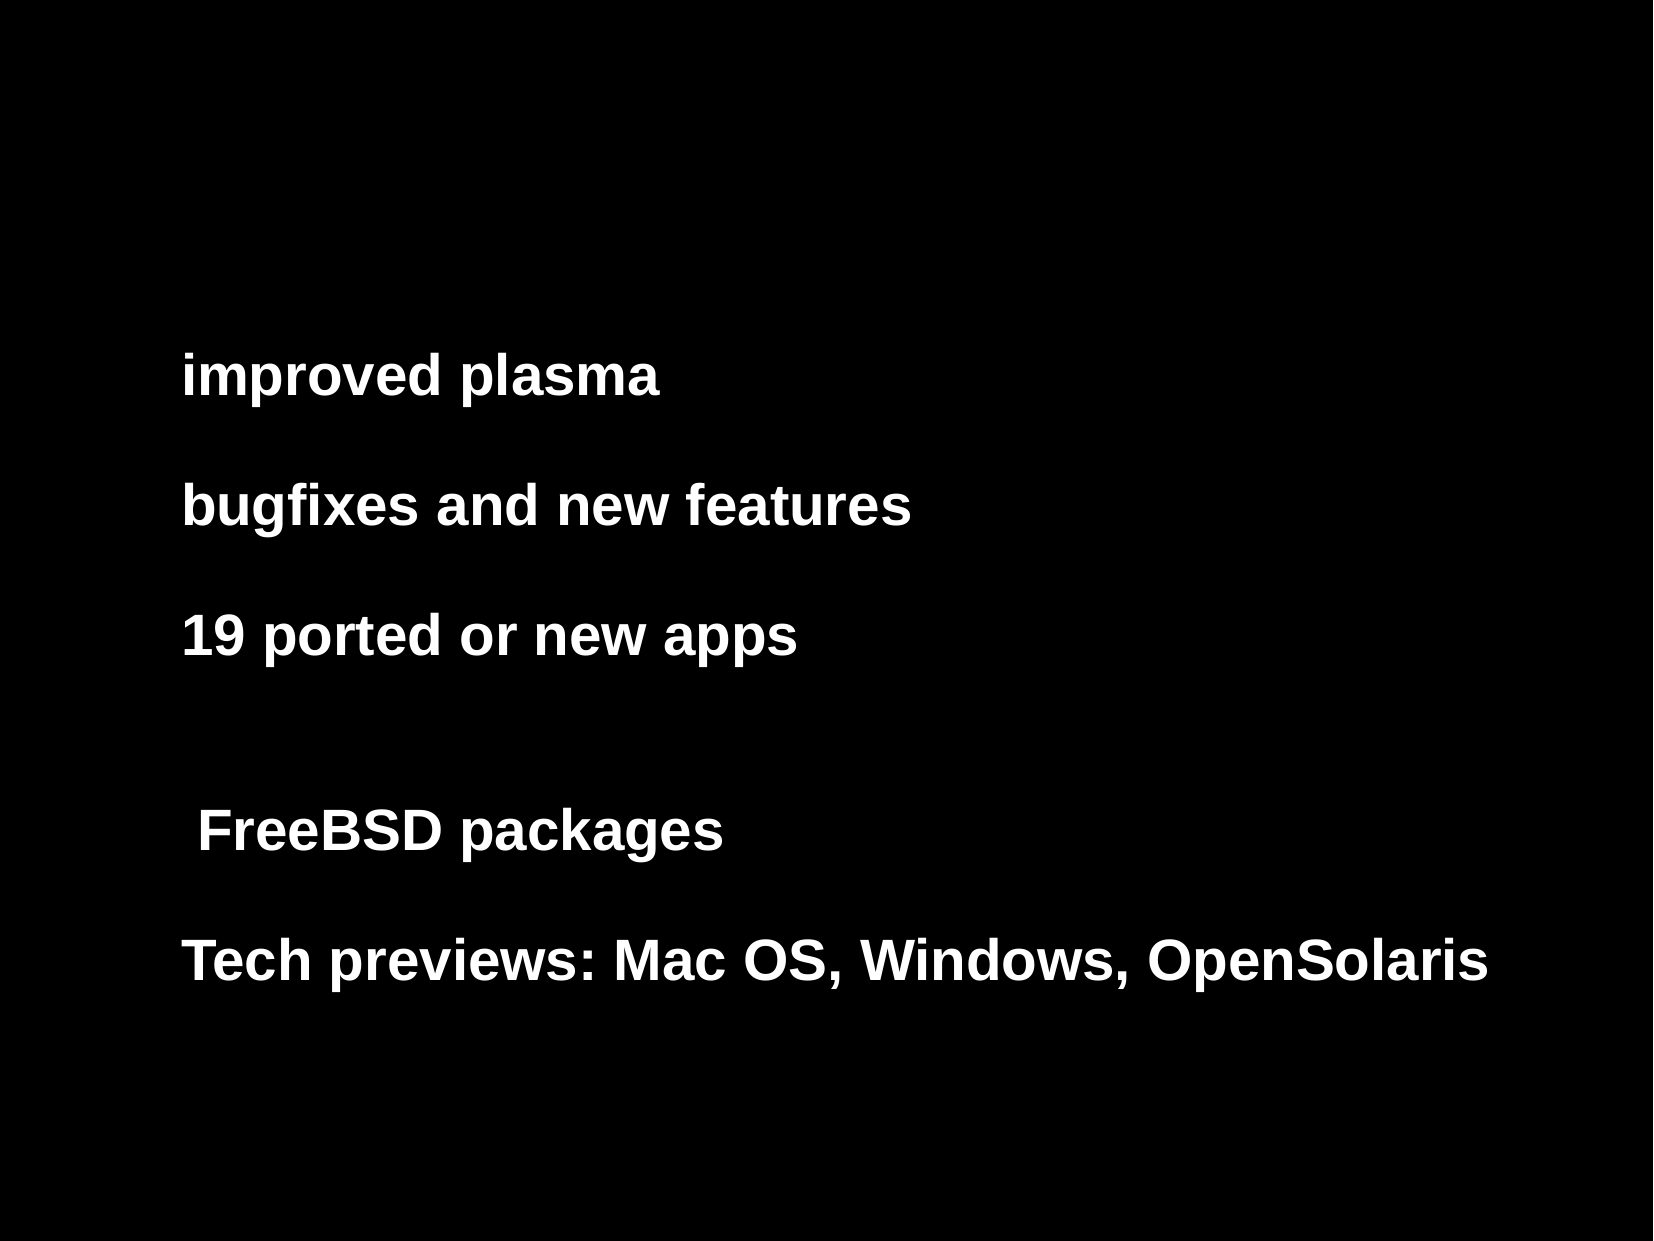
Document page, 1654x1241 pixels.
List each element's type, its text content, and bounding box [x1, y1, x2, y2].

text_box improved plasma bugfixes and new features 19 ported or new apps FreeBSD packages Tech previews: Mac OS, Windows, OpenSolaris [150, 75, 1576, 1163]
